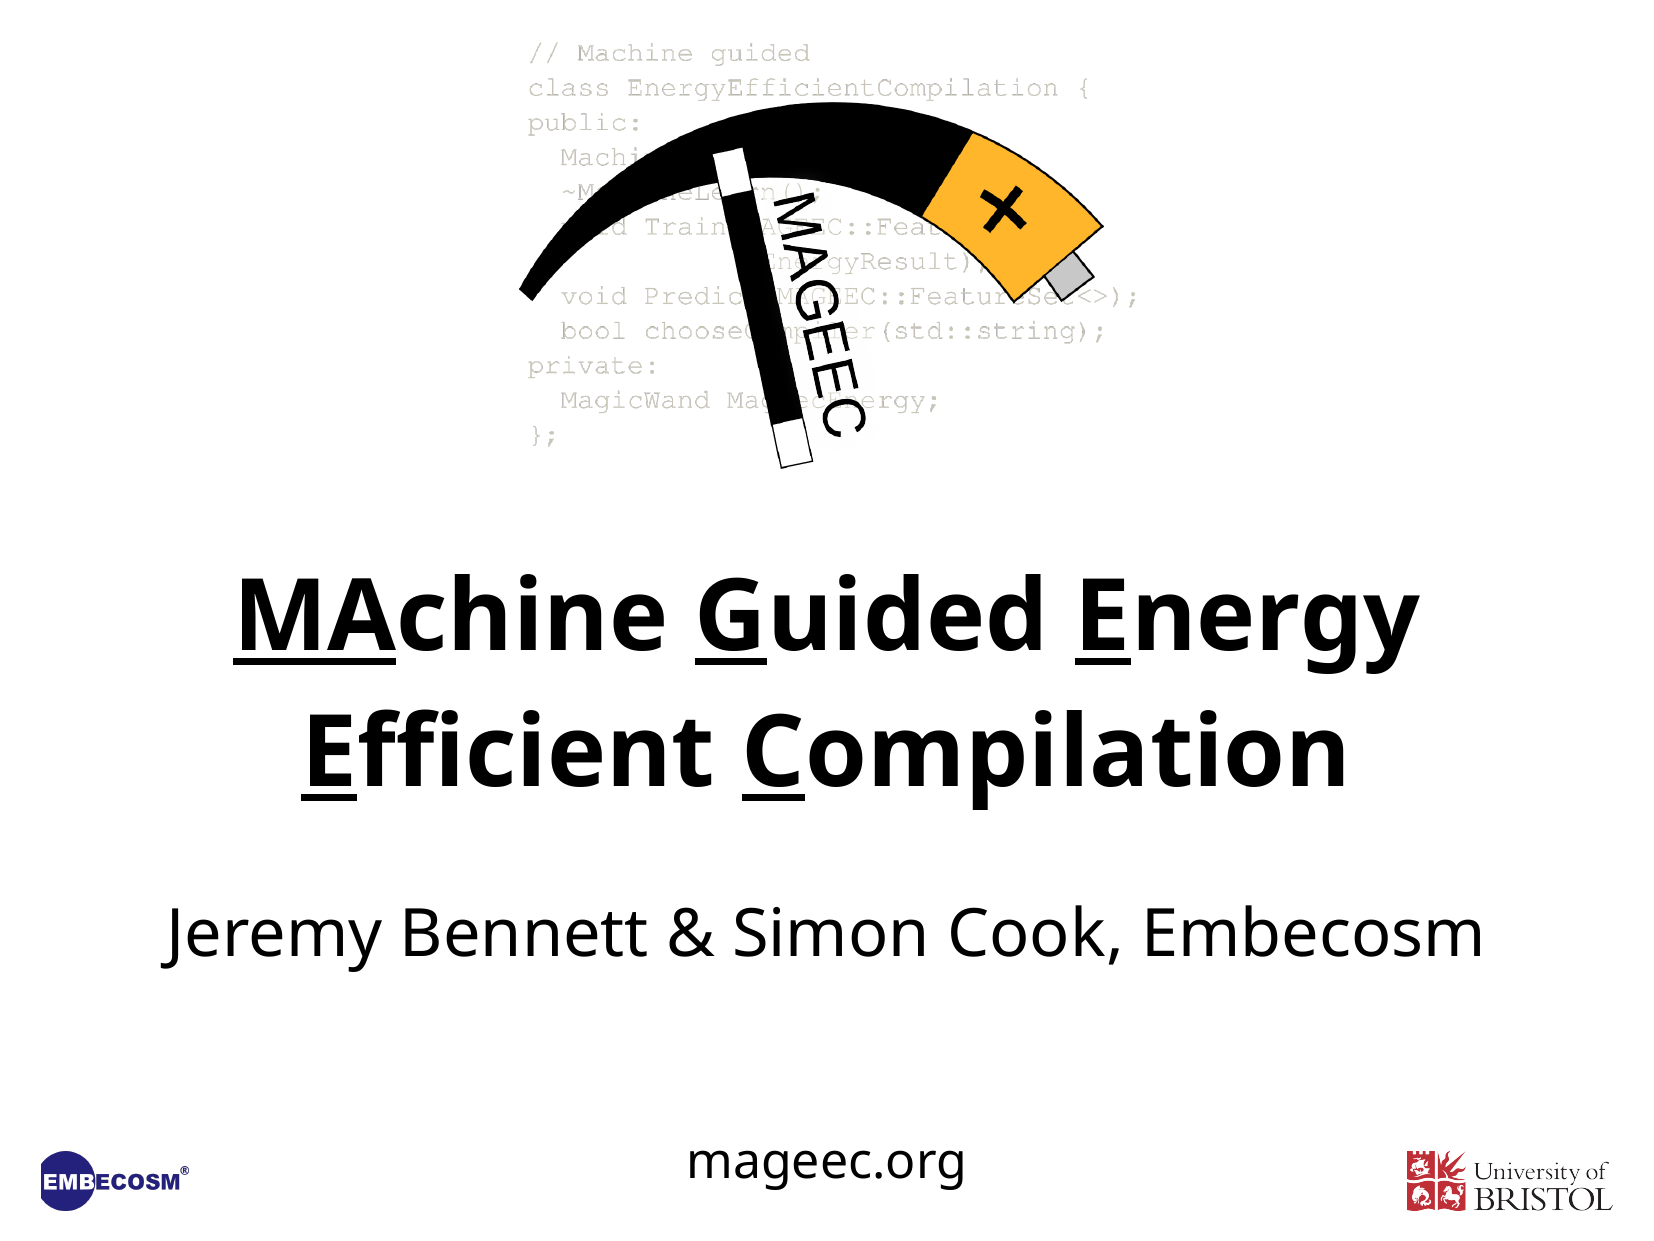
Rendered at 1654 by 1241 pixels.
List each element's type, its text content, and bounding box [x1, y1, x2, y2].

title MAchine Guided Energy Efficient Compilation [82, 510, 1571, 848]
list Jeremy Bennett & Simon Cook, Embecosm [82, 884, 1571, 1128]
picture [519, 42, 1135, 480]
picture [41, 1151, 189, 1211]
picture [1407, 1151, 1613, 1211]
